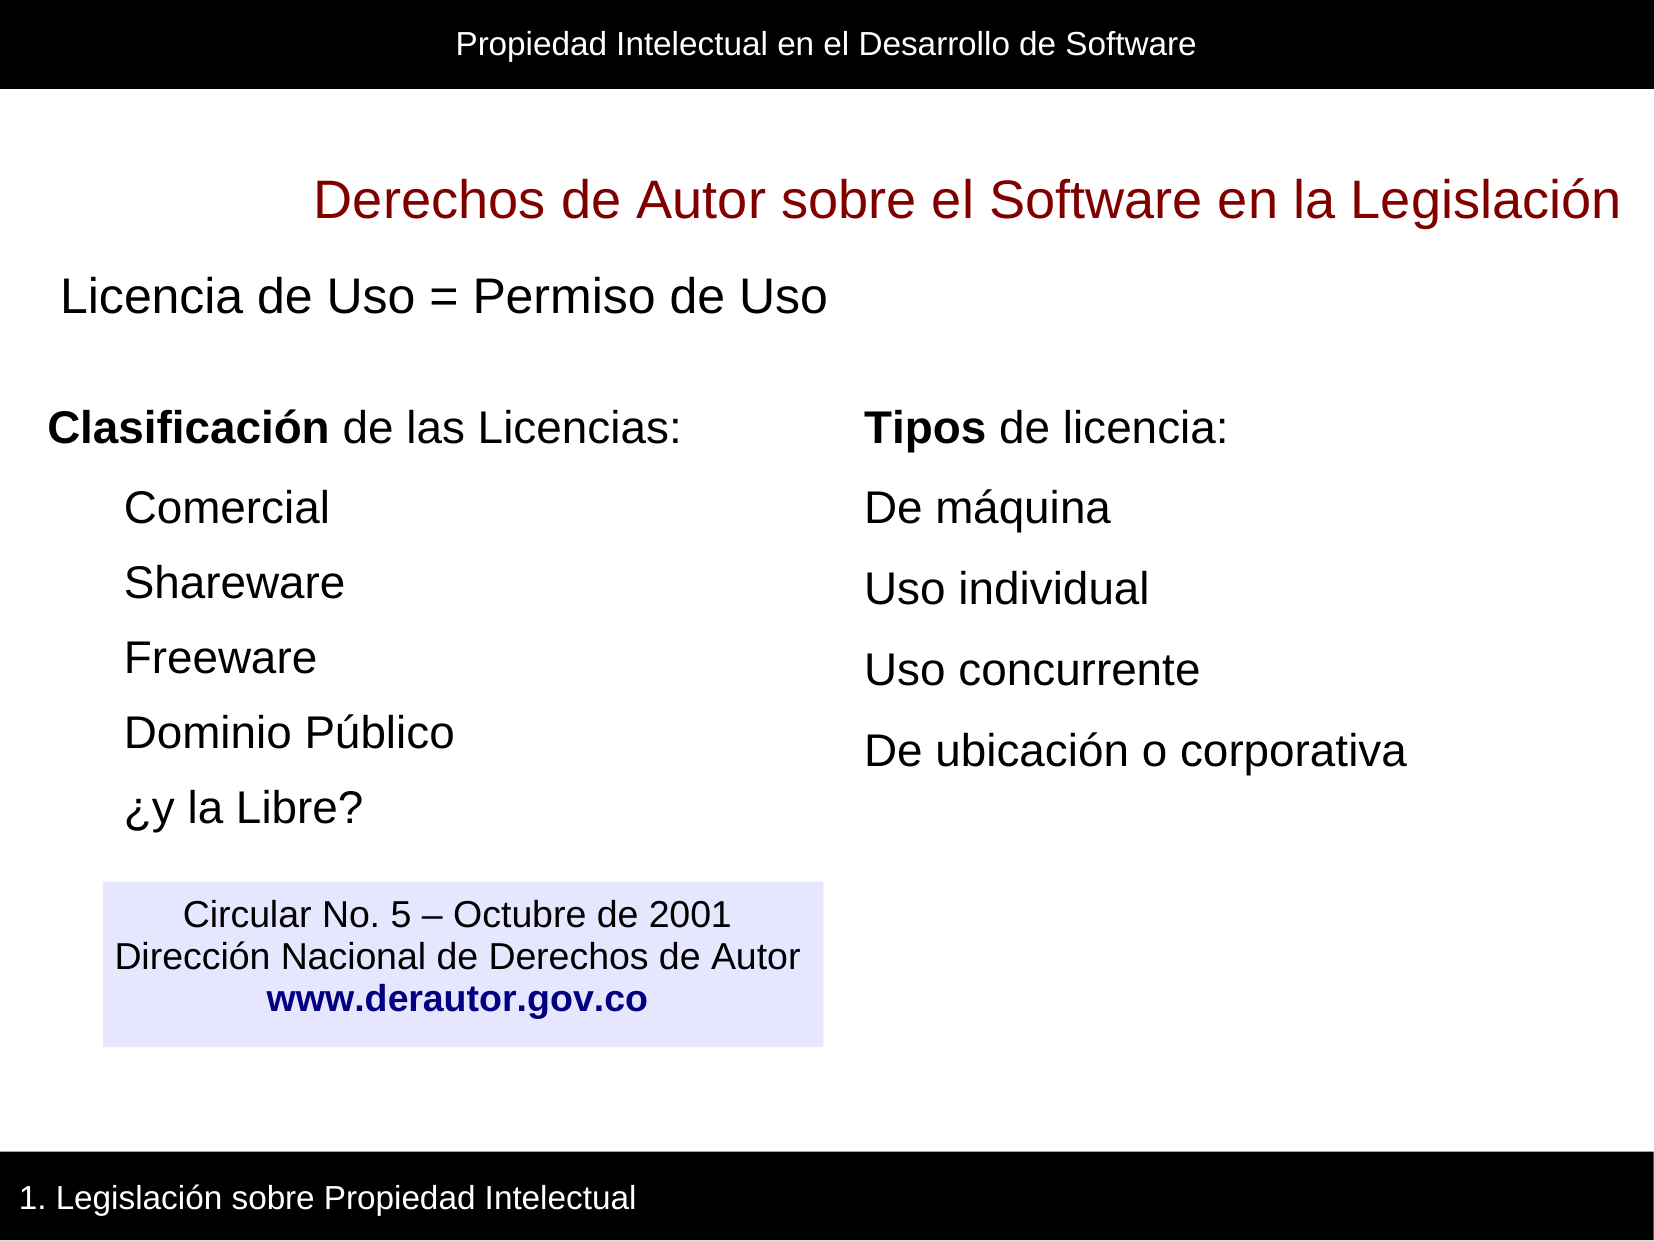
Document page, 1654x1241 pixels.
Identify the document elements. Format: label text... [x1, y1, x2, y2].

list Tipos de licencia: De máquina Uso individual Uso concurrente De ubicación o corporativa [846, 401, 1625, 1122]
text_box Circular No. 5 – Octubre de 2001 Dirección Nacional de Derechos de Autor www.derautor.gov.co [102, 881, 824, 1048]
title Derechos de Autor sobre el Software en la Legislación [147, 147, 1625, 252]
text_box Licencia de Uso = Permiso de Uso [48, 256, 841, 336]
list Clasificación de las Licencias: Comercial Shareware Freeware Dominio Público ¿y la Libre? [29, 401, 808, 1122]
text_box 1. Legislación sobre Propiedad Intelectual [18, 1180, 795, 1218]
